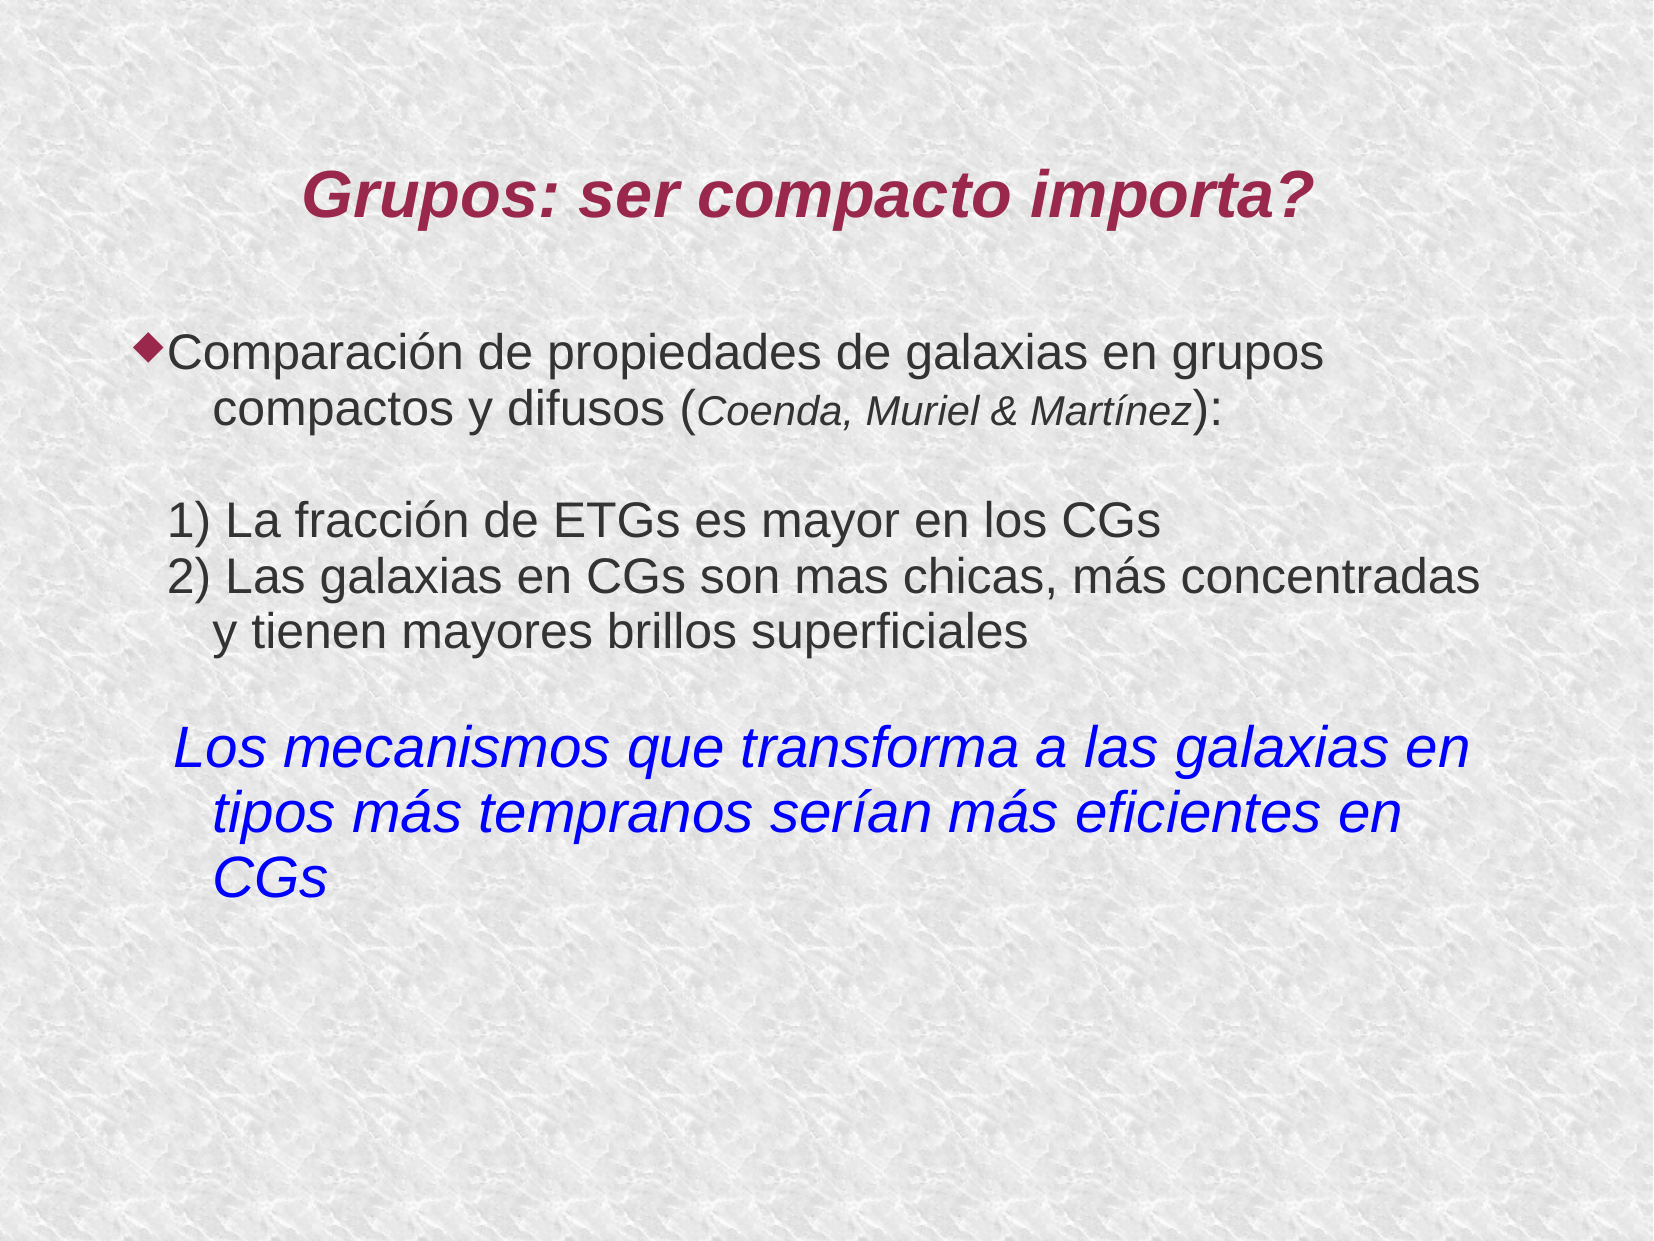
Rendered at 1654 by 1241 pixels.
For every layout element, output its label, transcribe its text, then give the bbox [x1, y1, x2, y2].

list Comparación de propiedades de galaxias en grupos compactos y difusos (Coenda, Muriel & Martínez): 1) La fracción de ETGs es mayor en los CGs 2) Las galaxias en CGs son mas chicas, más concentradas y tienen mayores brillos superficiales Los mecanismos que transforma a las galaxias en tipos más tempranos serían más eficientes en CGs [129, 324, 1488, 1144]
title Grupos: ser compacto importa? [82, 90, 1535, 298]
picture [0, 0, 1654, 1241]
